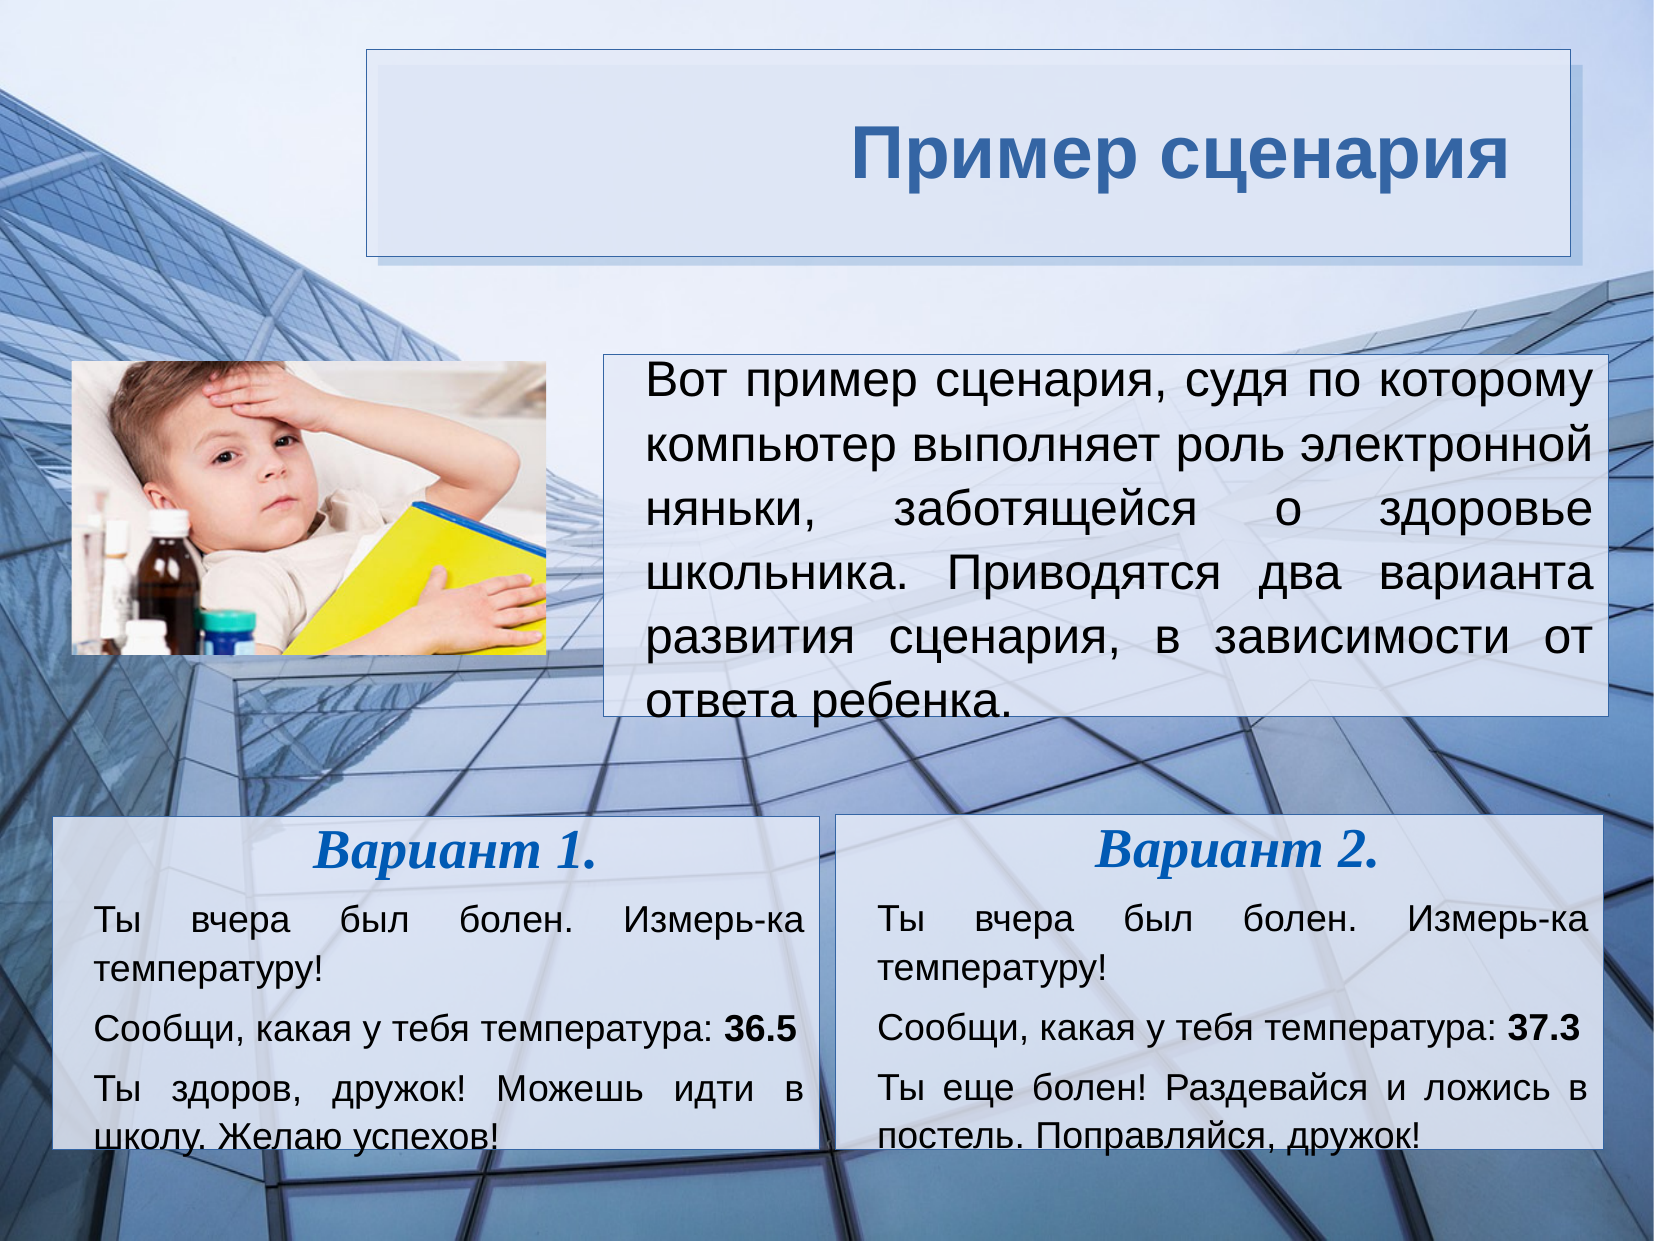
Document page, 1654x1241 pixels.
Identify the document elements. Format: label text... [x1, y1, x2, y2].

text_box Вариант 2. Ты вчера был болен. Измерь-ка температуру! Сообщи, какая у тебя температура: 37.3 Ты еще болен! Раздевайся и ложись в постель. Поправляйся, дружок! [835, 814, 1604, 1150]
text_box Вот пример сценария, судя по которому компьютер выполняет роль электронной няньки, заботящейся о здоровье школьника. Приводятся два варианта развития сценария, в зависимости от ответа ребенка. [603, 354, 1609, 717]
title Пример сценария [366, 49, 1571, 257]
text_box Вариант 1. Ты вчера был болен. Измерь-ка темпера­туру! Сообщи, какая у тебя температу­ра: 36.5 Ты здоров, дружок! Можешь идти в школу. Желаю успехов! [52, 816, 820, 1150]
picture [0, 0, 1654, 1241]
text_box [377, 64, 1583, 266]
